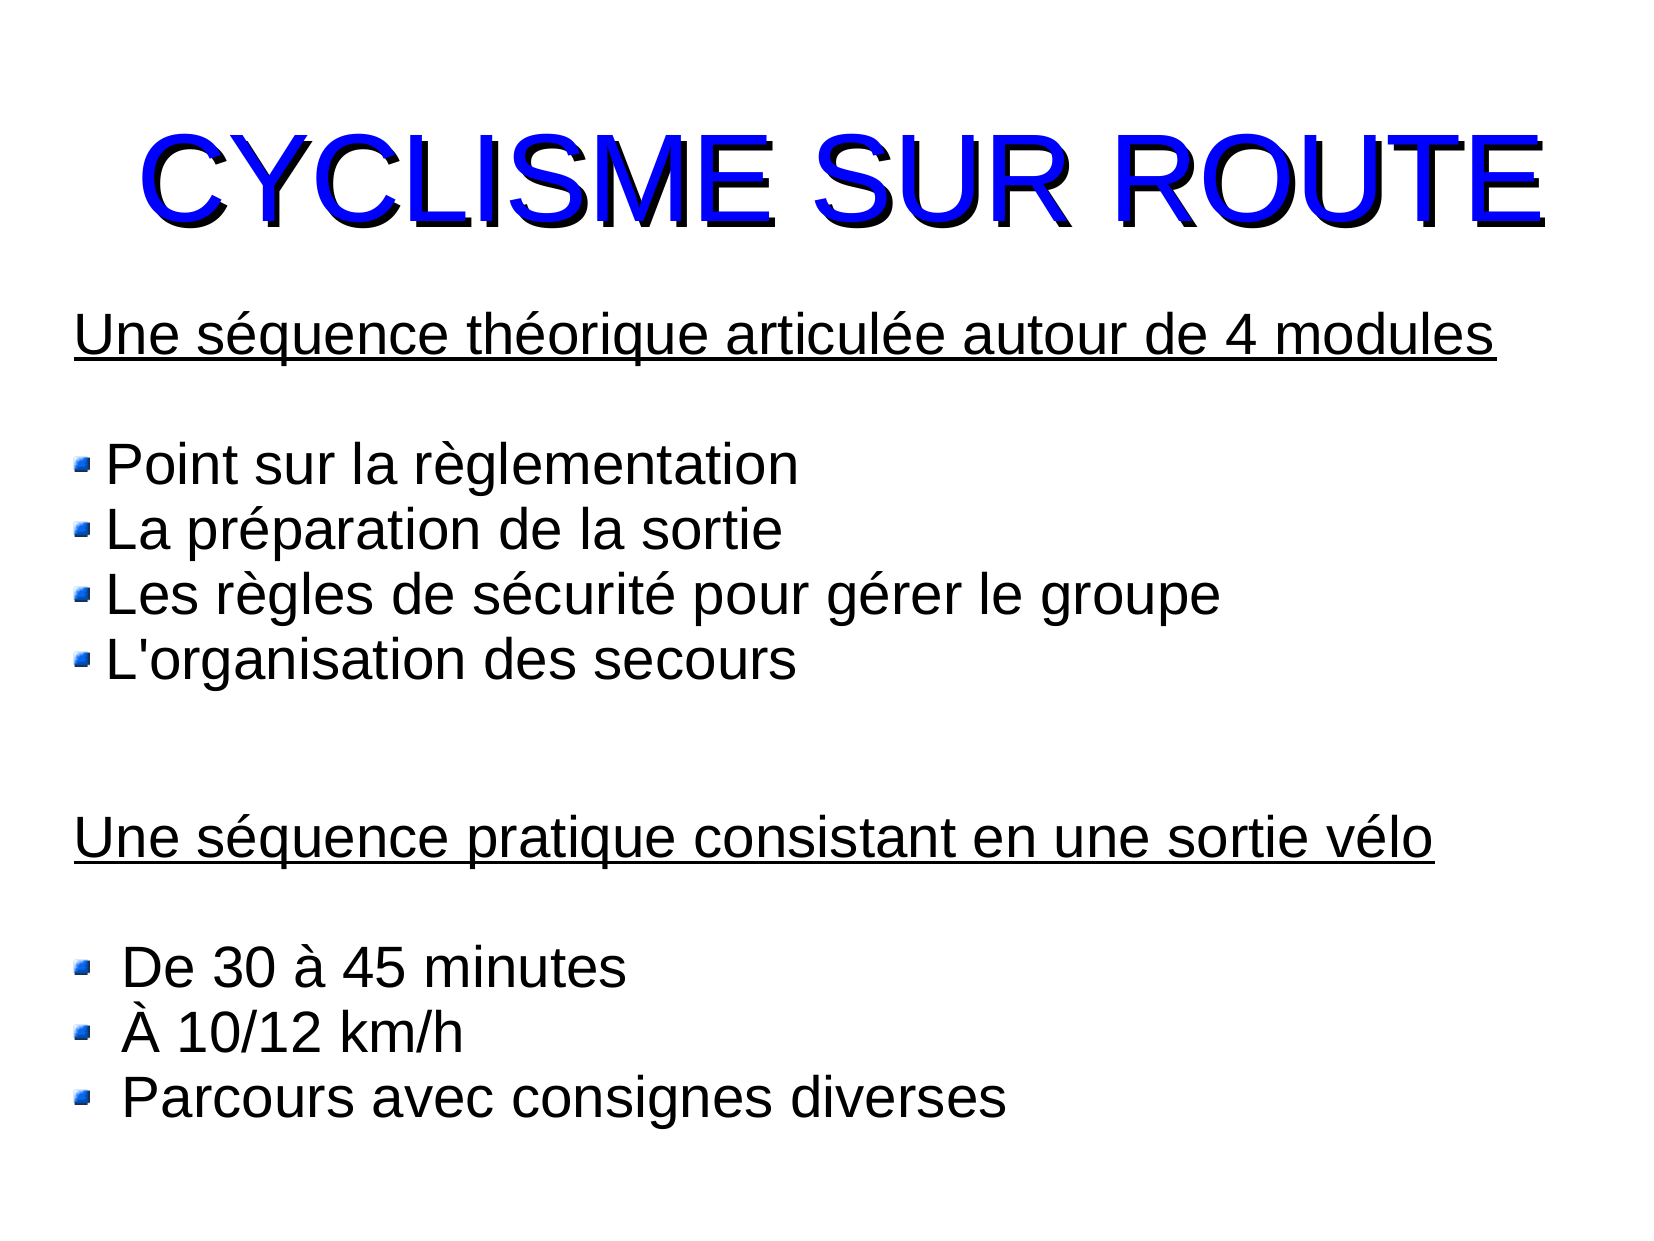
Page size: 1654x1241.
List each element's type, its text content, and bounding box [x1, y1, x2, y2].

text_box Une séquence théorique articulée autour de 4 modules Point sur la règlementation La préparation de la sortie Les règles de sécurité pour gérer le groupe L'organisation des secours [59, 294, 1625, 739]
text_box CYCLISME SUR ROUTE [88, 59, 1595, 294]
text_box Une séquence pratique consistant en une sortie vélo De 30 à 45 minutes À 10/12 km/h Parcours avec consignes diverses [59, 797, 1625, 1180]
